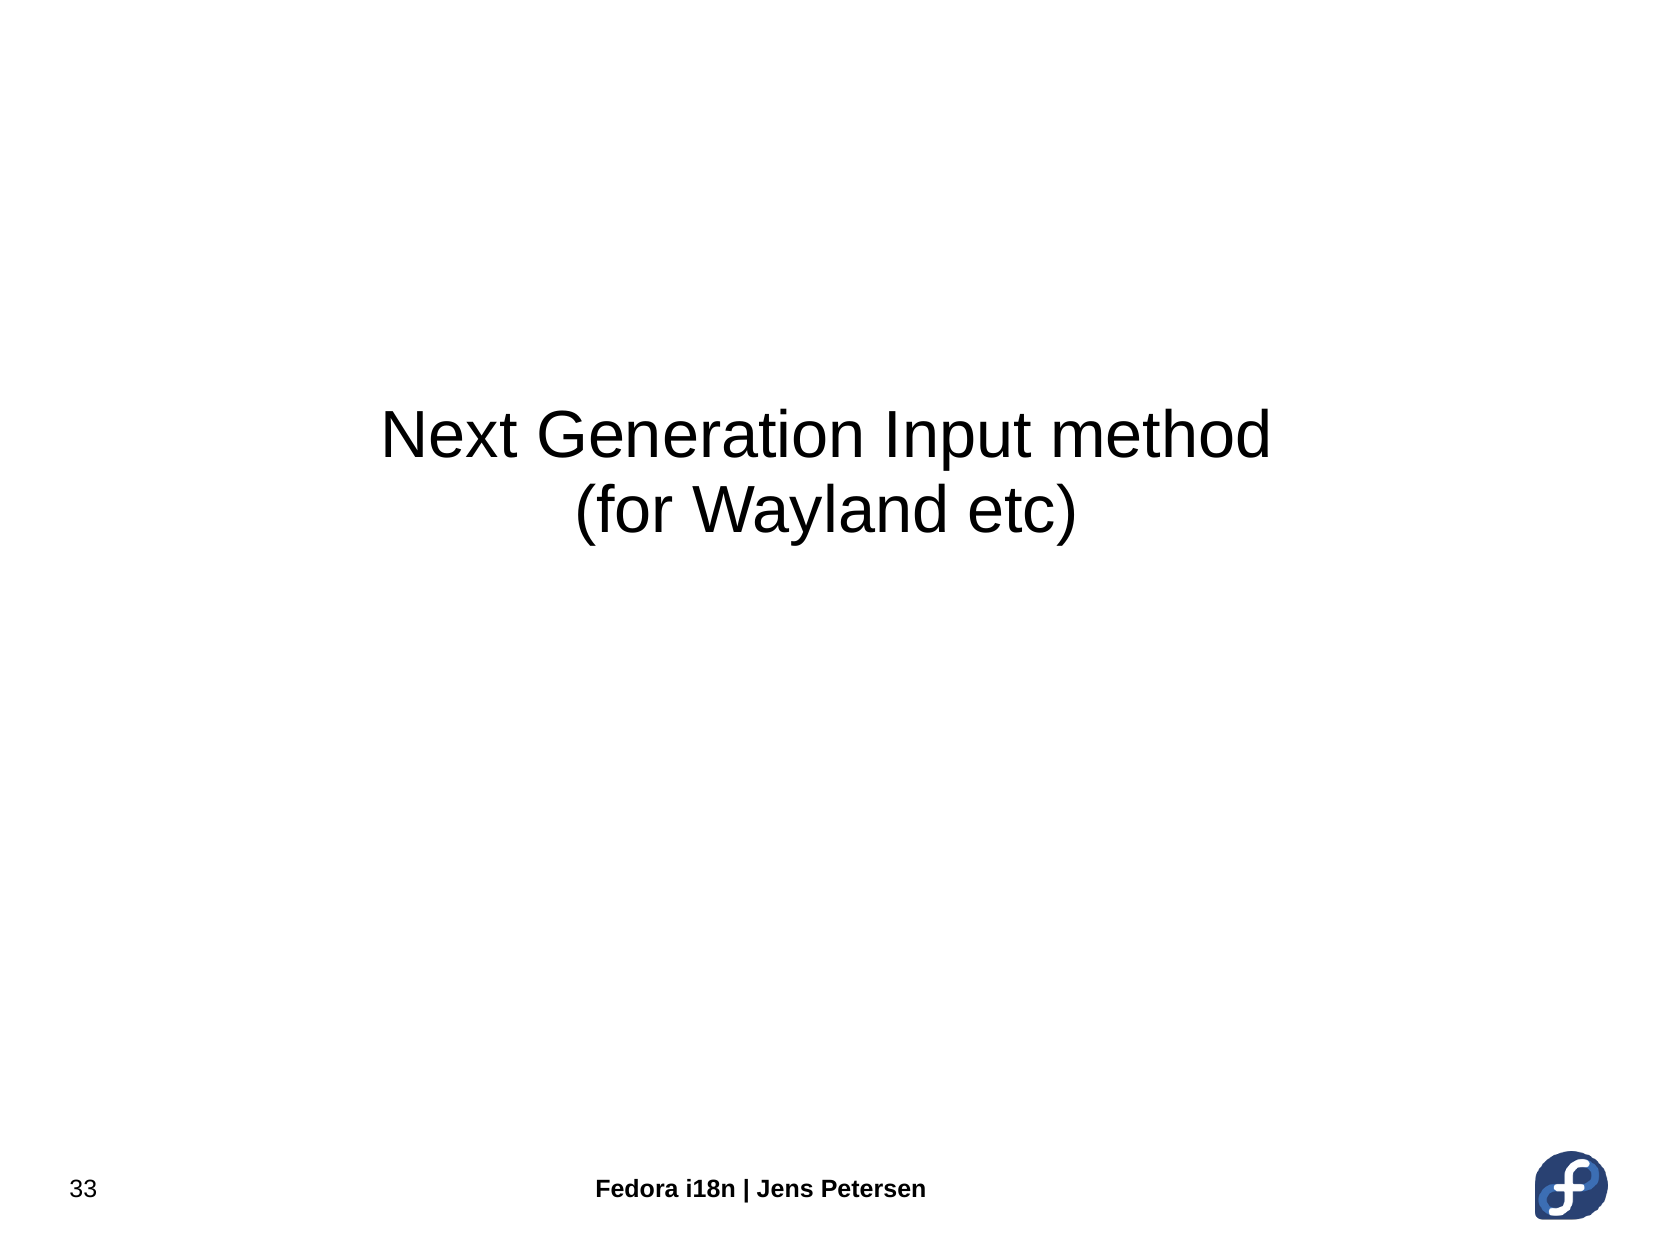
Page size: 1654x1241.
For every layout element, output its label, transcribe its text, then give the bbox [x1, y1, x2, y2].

subtitle Next Generation Input method (for Wayland etc) [82, 37, 1571, 907]
picture [1529, 1146, 1613, 1224]
